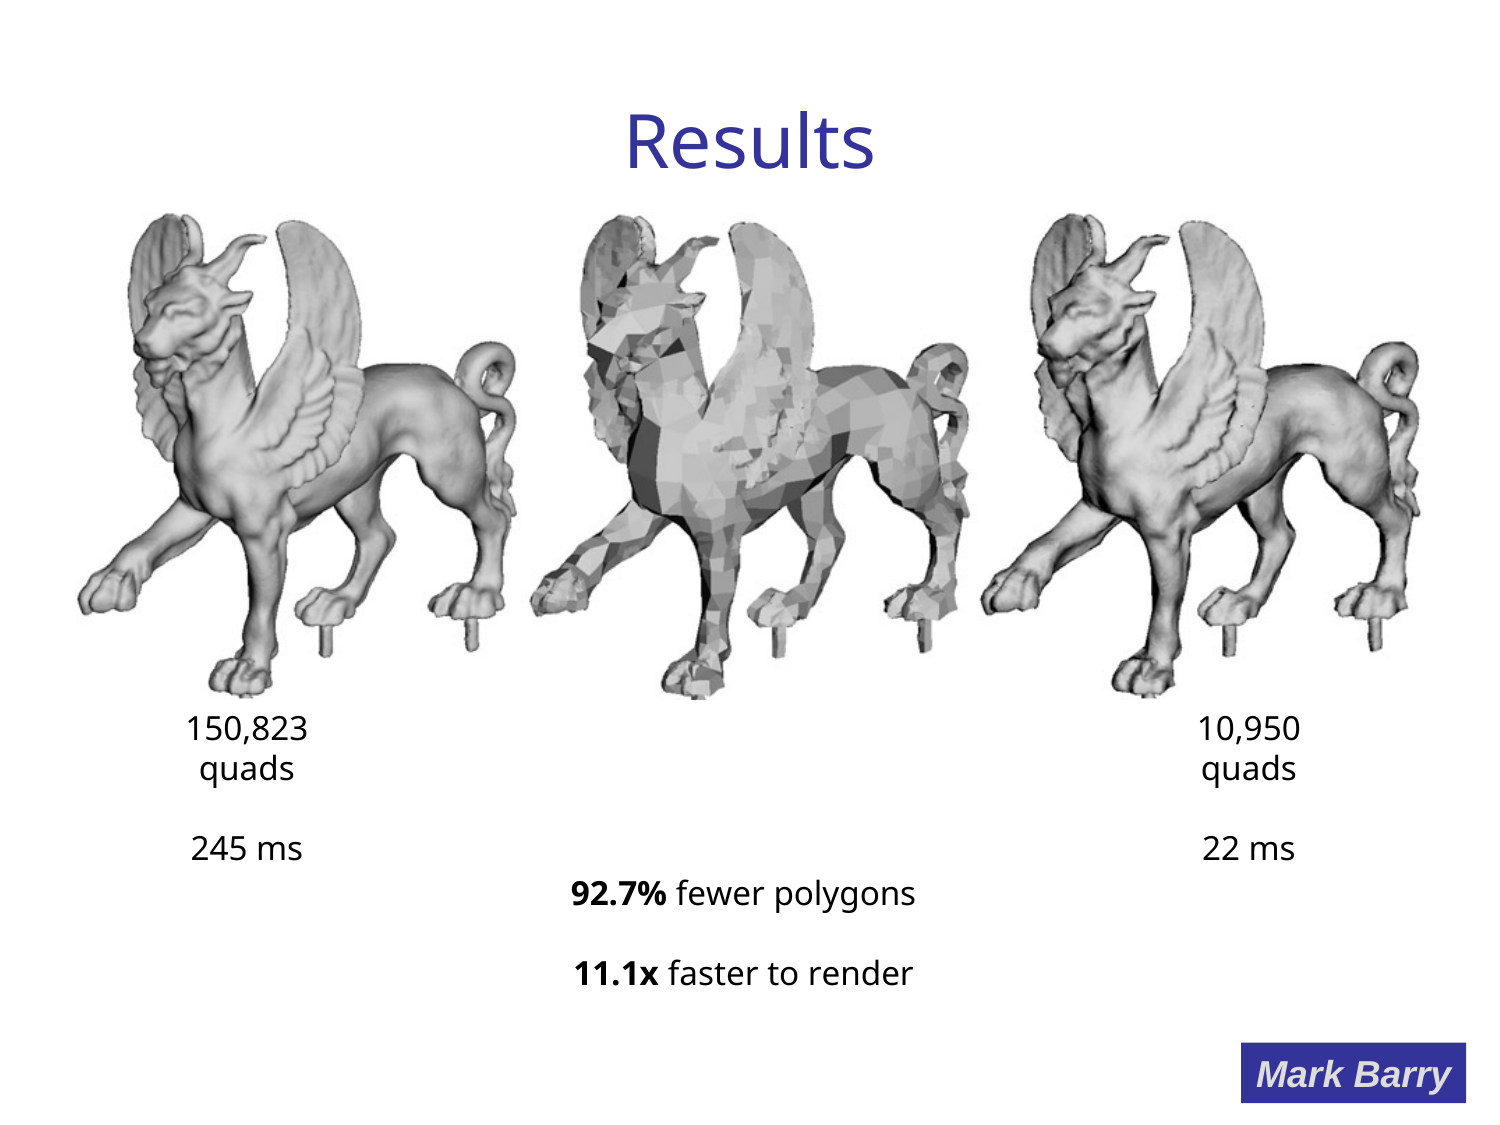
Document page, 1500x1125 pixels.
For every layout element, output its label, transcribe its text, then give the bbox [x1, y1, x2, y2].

picture [75, 233, 1426, 700]
title Results [75, 45, 1426, 233]
text_box Mark Barry [1241, 1042, 1467, 1104]
text_box 92.7% fewer polygons 11.1x faster to render [487, 864, 1000, 1000]
text_box 150,823 quads 245 ms [170, 700, 324, 875]
text_box 10,950 quads 22 ms [1182, 700, 1316, 875]
